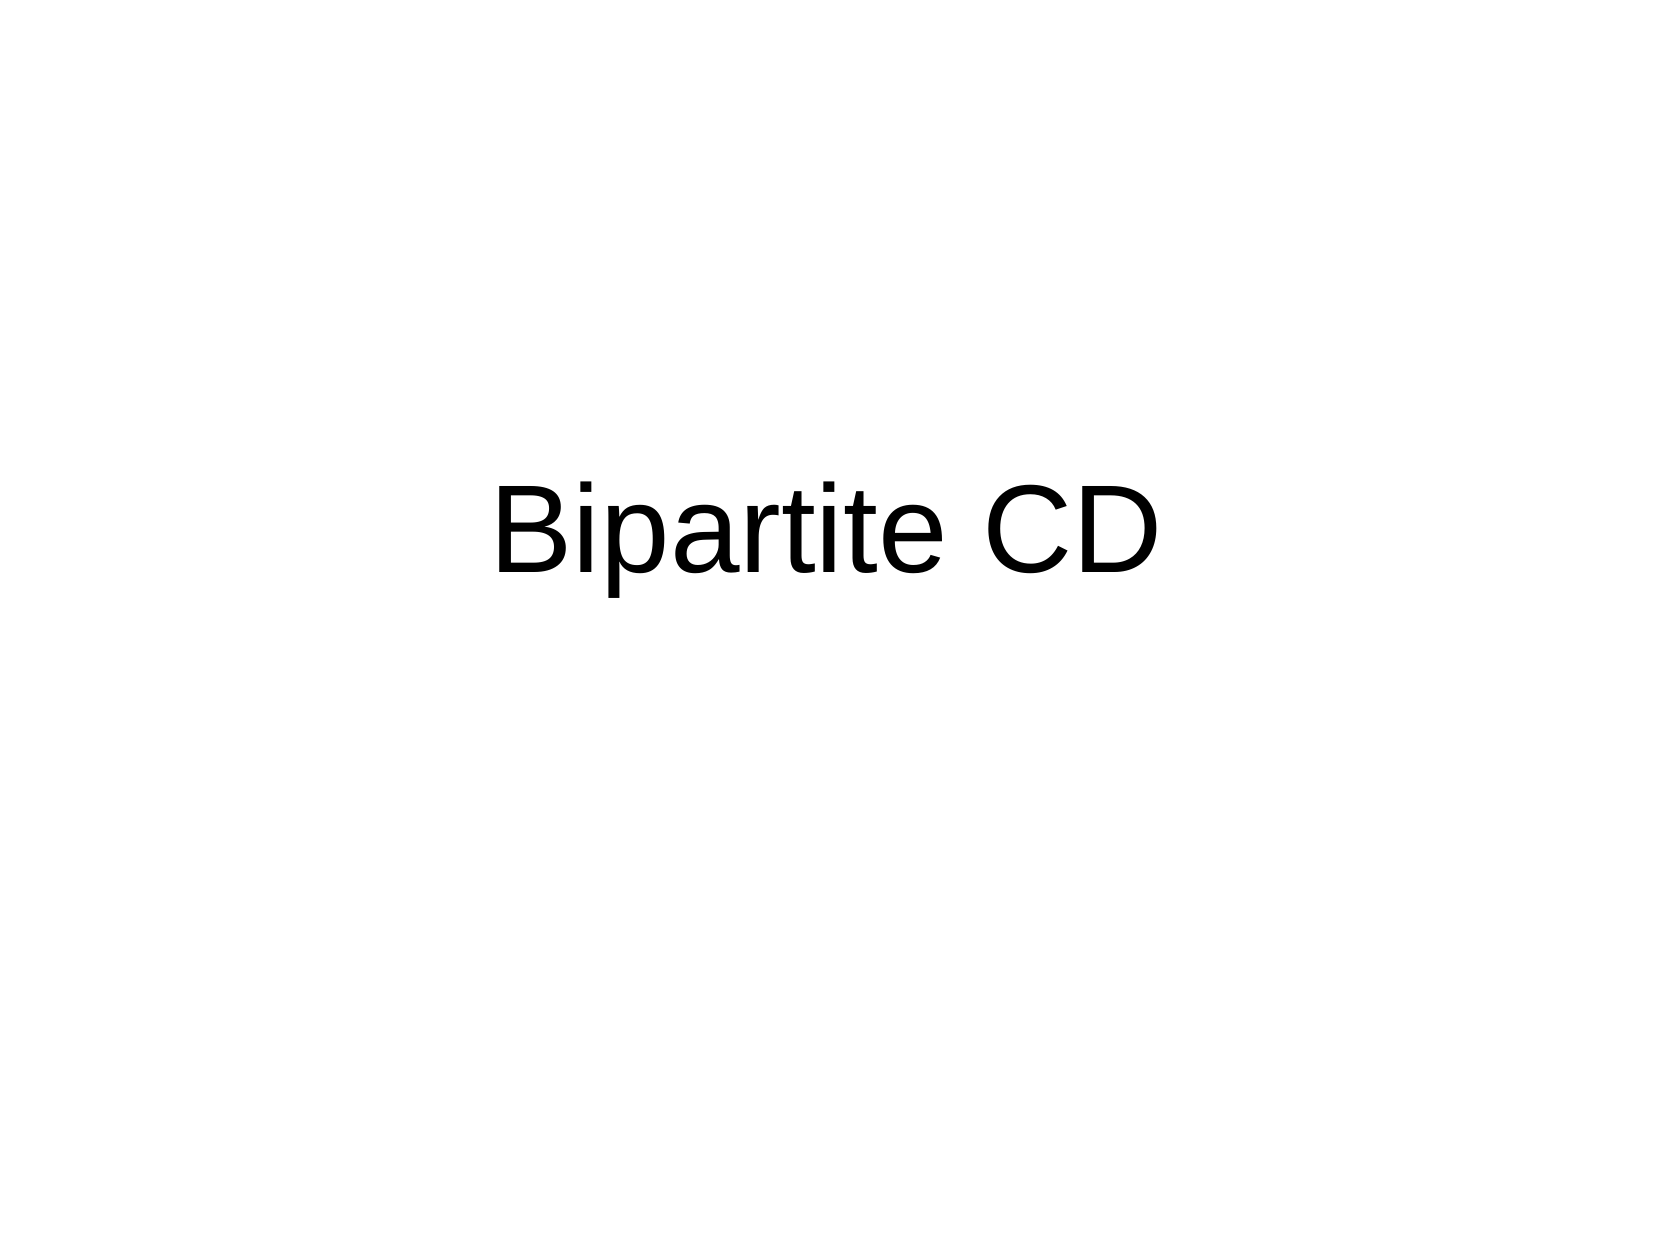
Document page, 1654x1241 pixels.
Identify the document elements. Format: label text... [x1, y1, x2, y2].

subtitle Bipartite CD [82, 49, 1571, 1010]
